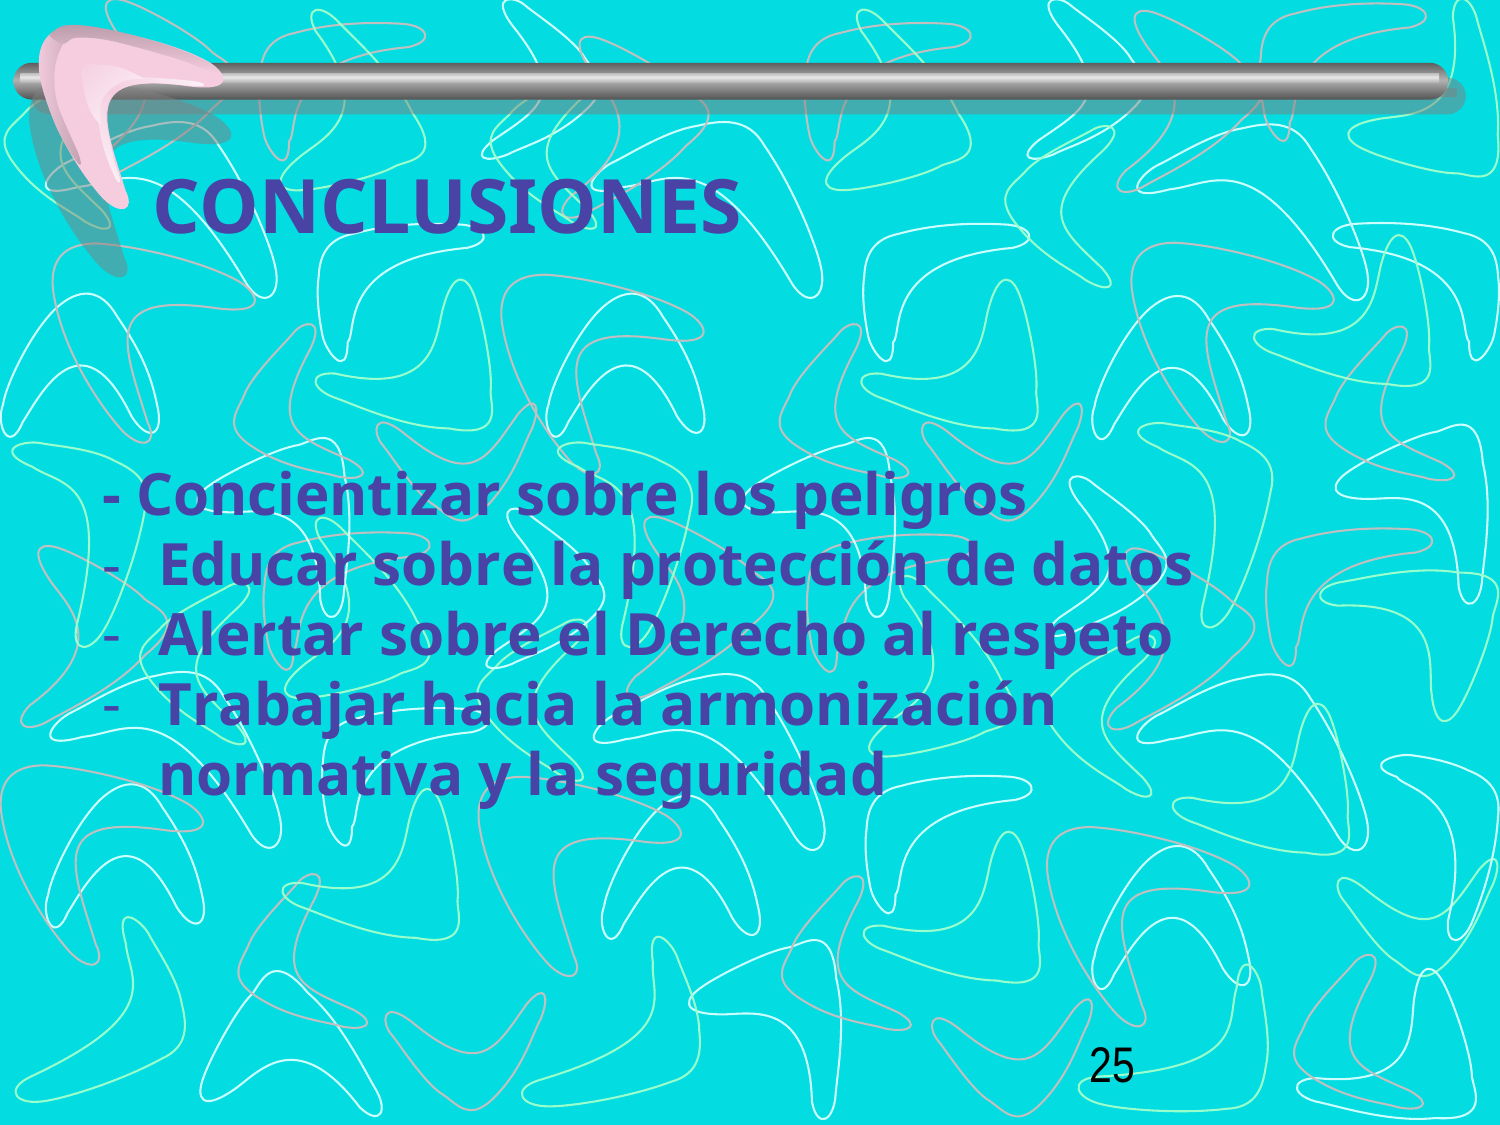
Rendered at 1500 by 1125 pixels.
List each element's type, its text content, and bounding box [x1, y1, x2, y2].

list - Concientizar sobre los peligros Educar sobre la protección de datos Alertar sobre el Derecho al respeto Trabajar hacia la armonización normativa y la seguridad [87, 450, 1363, 912]
title CONCLUSIONES [137, 99, 1388, 288]
